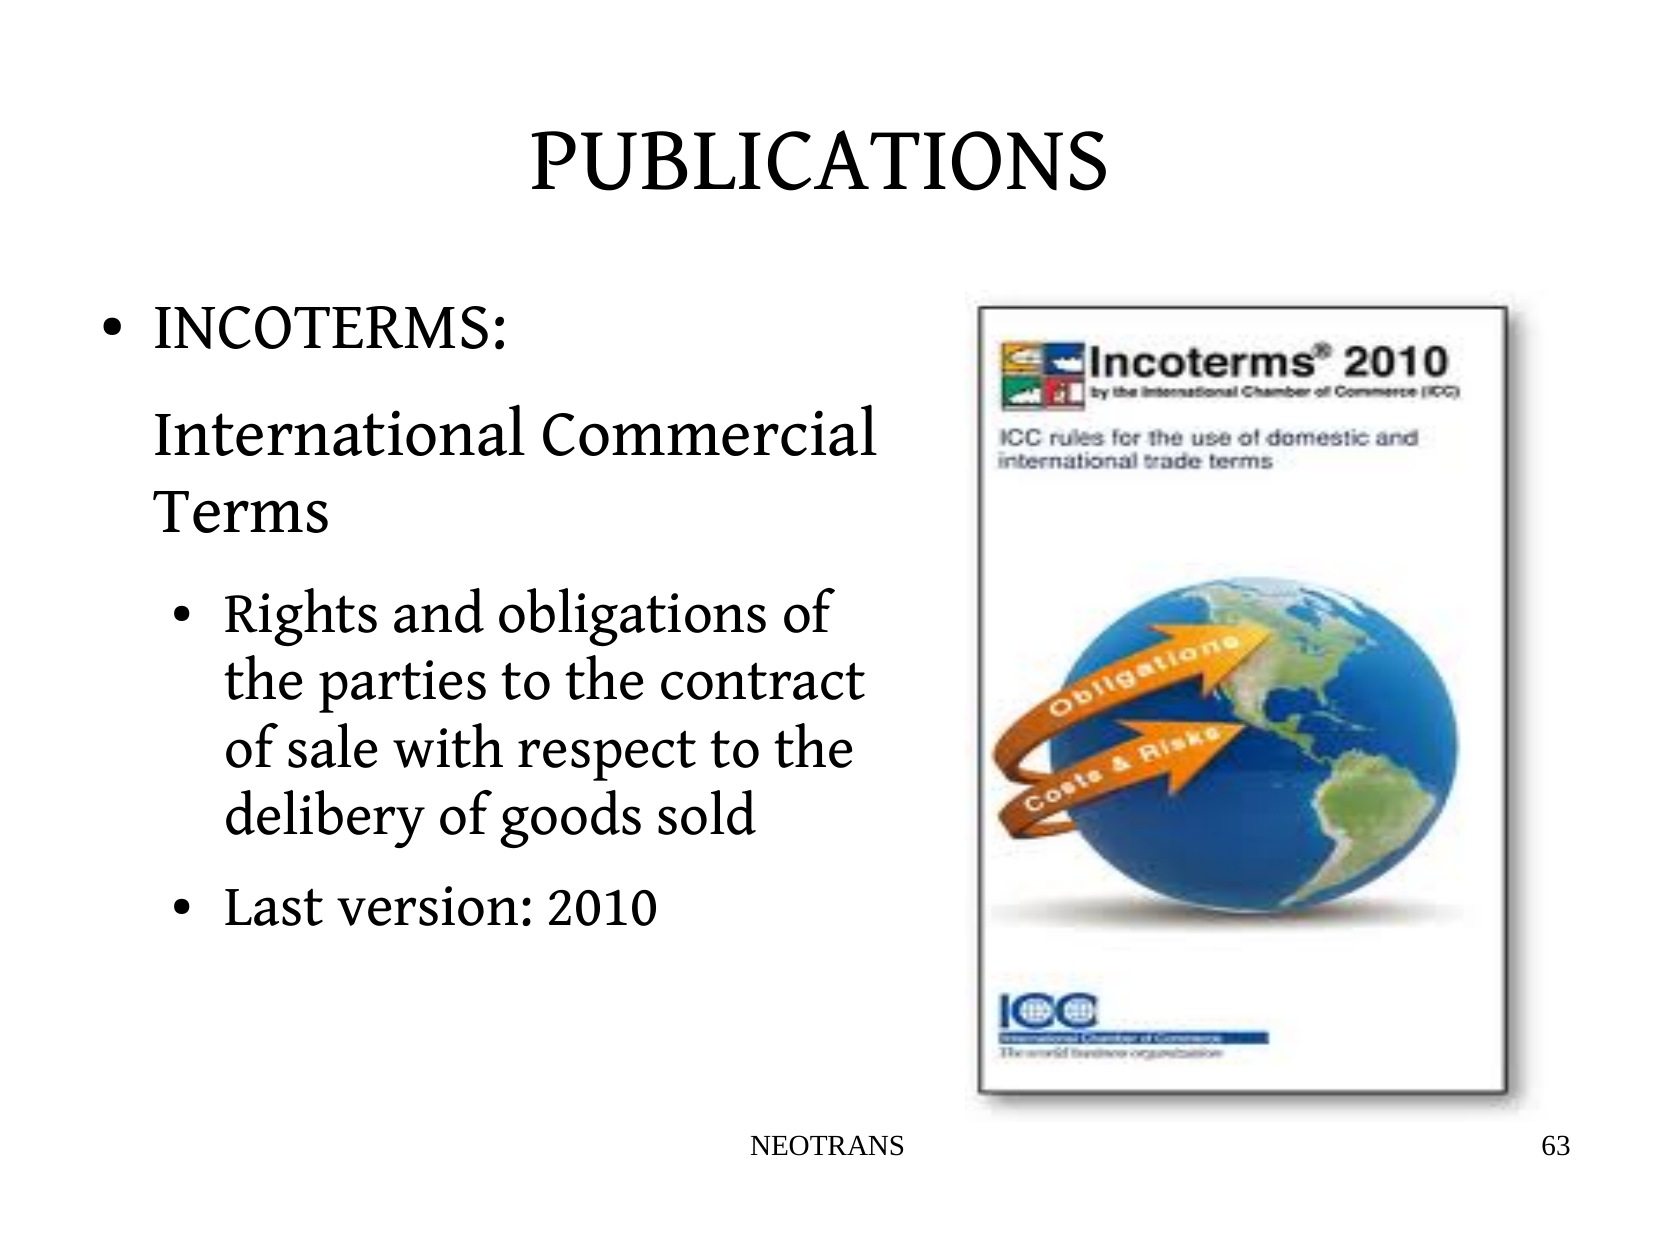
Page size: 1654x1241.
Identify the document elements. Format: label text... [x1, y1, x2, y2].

list INCOTERMS: International Commercial Terms Rights and obligations of the parties to the contract of sale with respect to the delibery of goods sold Last version: 2010 [82, 290, 916, 1109]
picture [965, 290, 1565, 1123]
title PUBLICATIONS [76, 58, 1565, 266]
